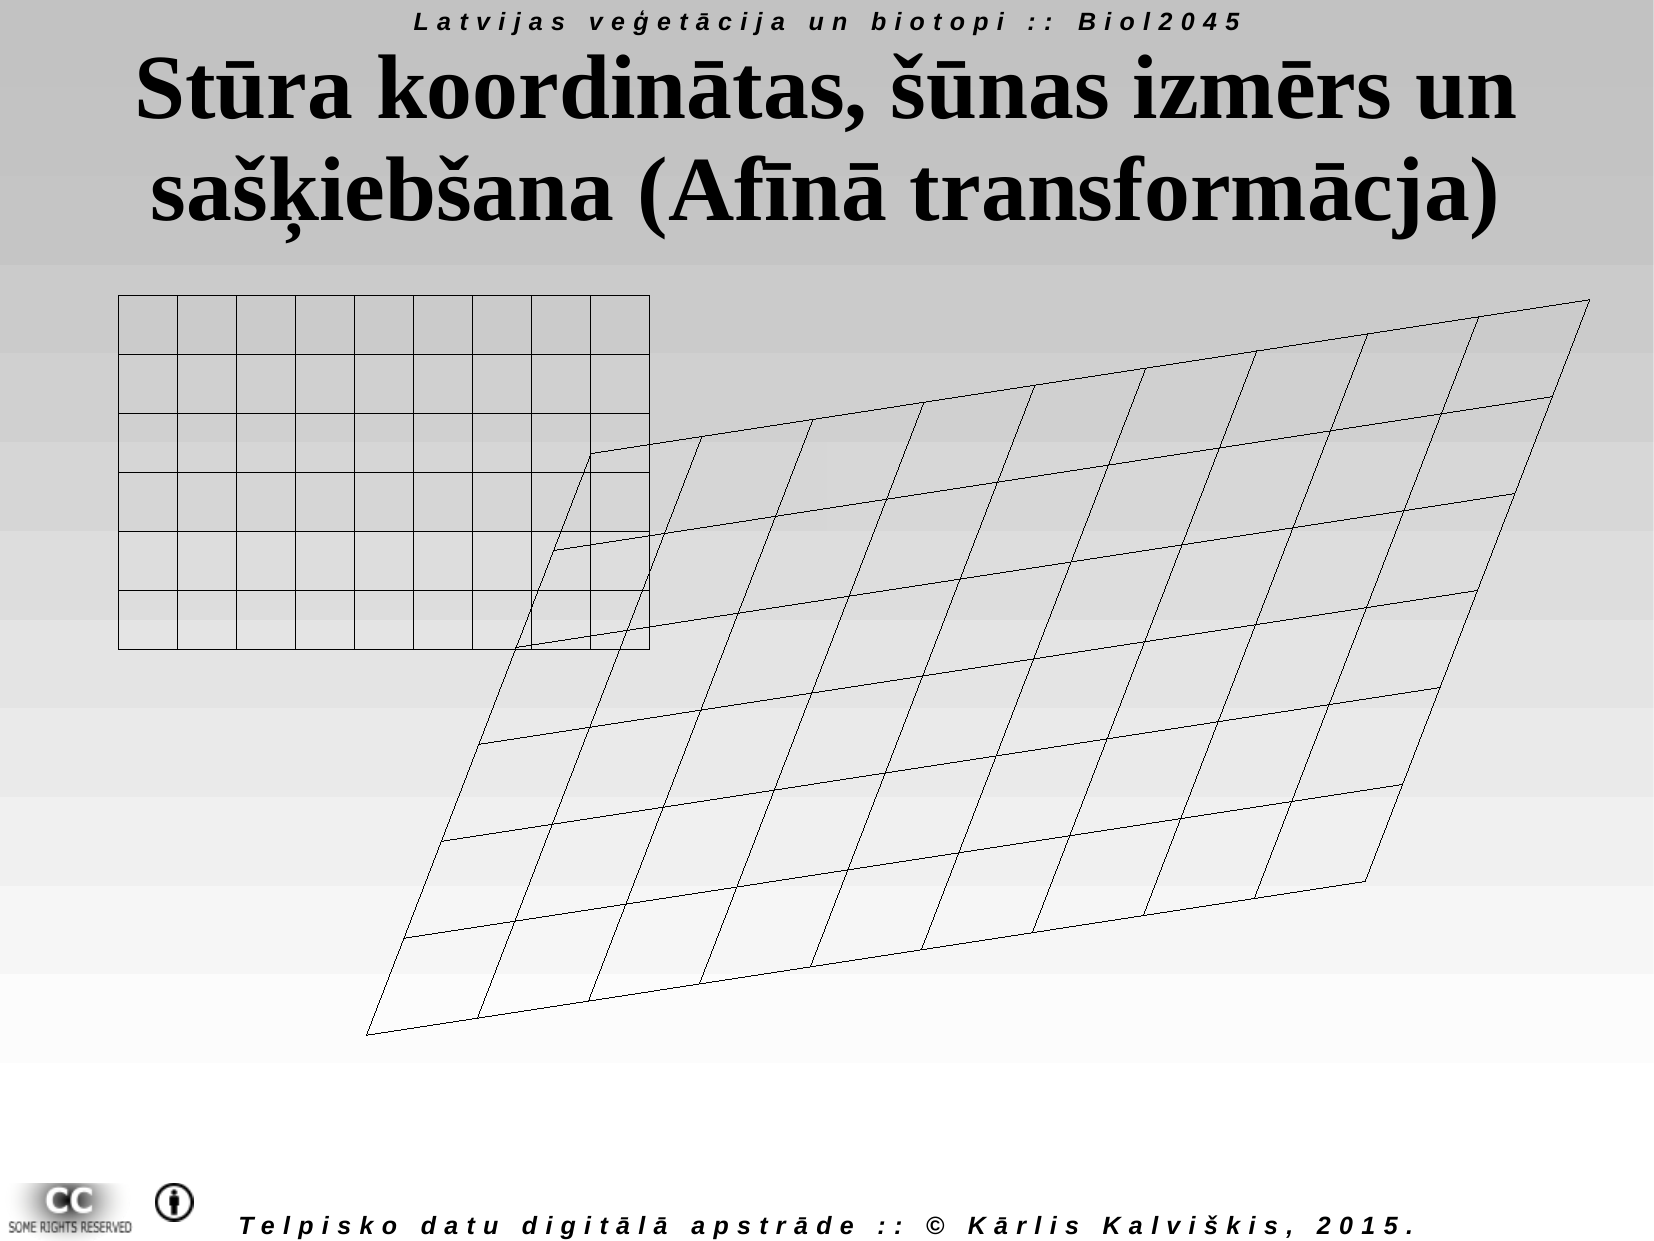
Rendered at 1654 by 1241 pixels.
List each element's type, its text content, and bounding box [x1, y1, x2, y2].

title Stūra koordinātas, šūnas izmērs un sašķiebšana (Afīnā transformācja) [29, 36, 1625, 241]
picture [0, 0, 1654, 1241]
